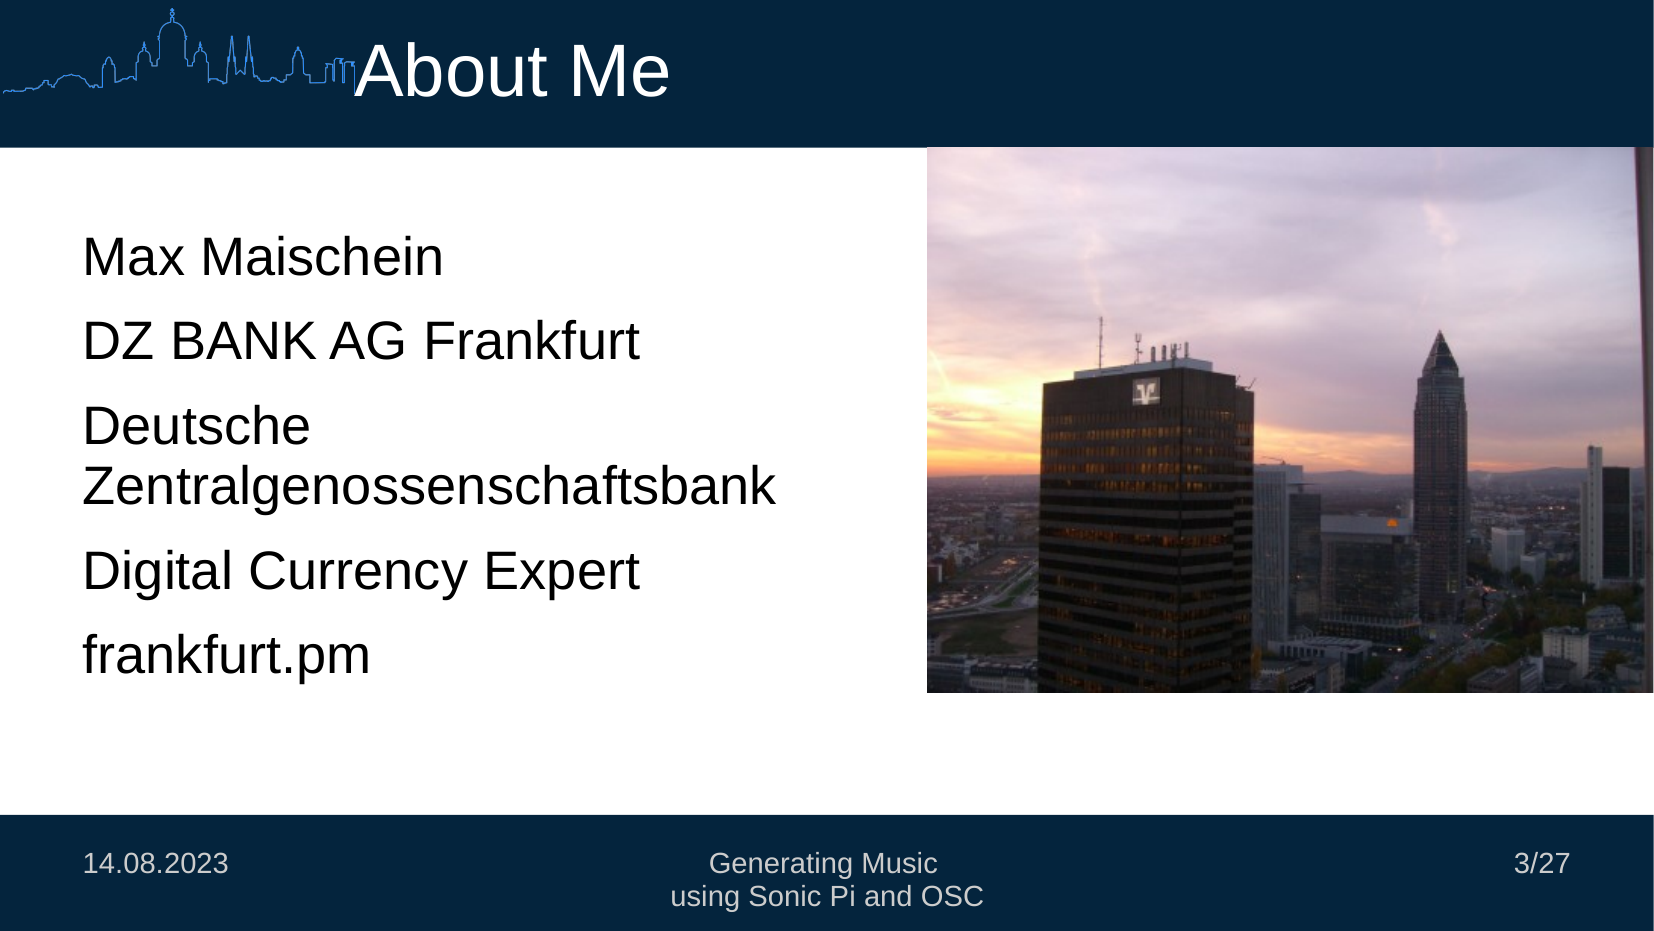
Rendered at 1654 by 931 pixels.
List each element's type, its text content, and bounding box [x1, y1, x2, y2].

picture [927, 147, 1654, 693]
picture [3, 8, 354, 94]
list Max Maischein DZ BANK AG Frankfurt Deutsche Zentralgenossenschaftsbank Digital Currency Expert frankfurt.pm [82, 141, 910, 815]
title About Me [354, 5, 1654, 136]
